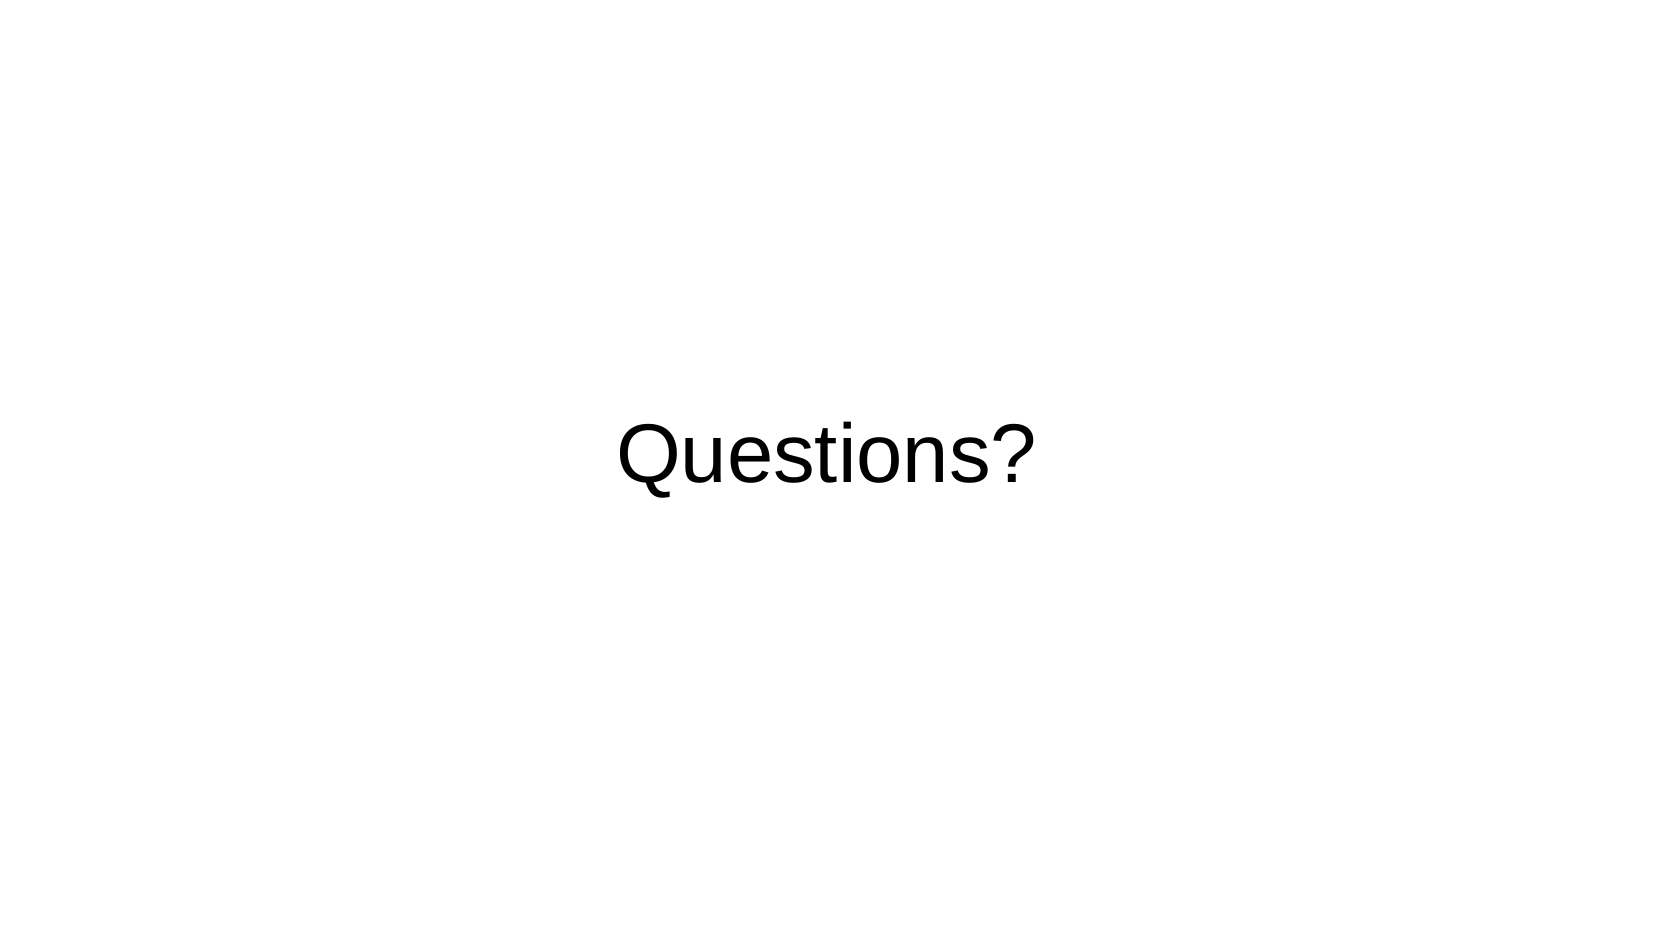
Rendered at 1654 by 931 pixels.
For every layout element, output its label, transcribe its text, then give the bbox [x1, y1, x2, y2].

subtitle Questions? [82, 150, 1571, 758]
